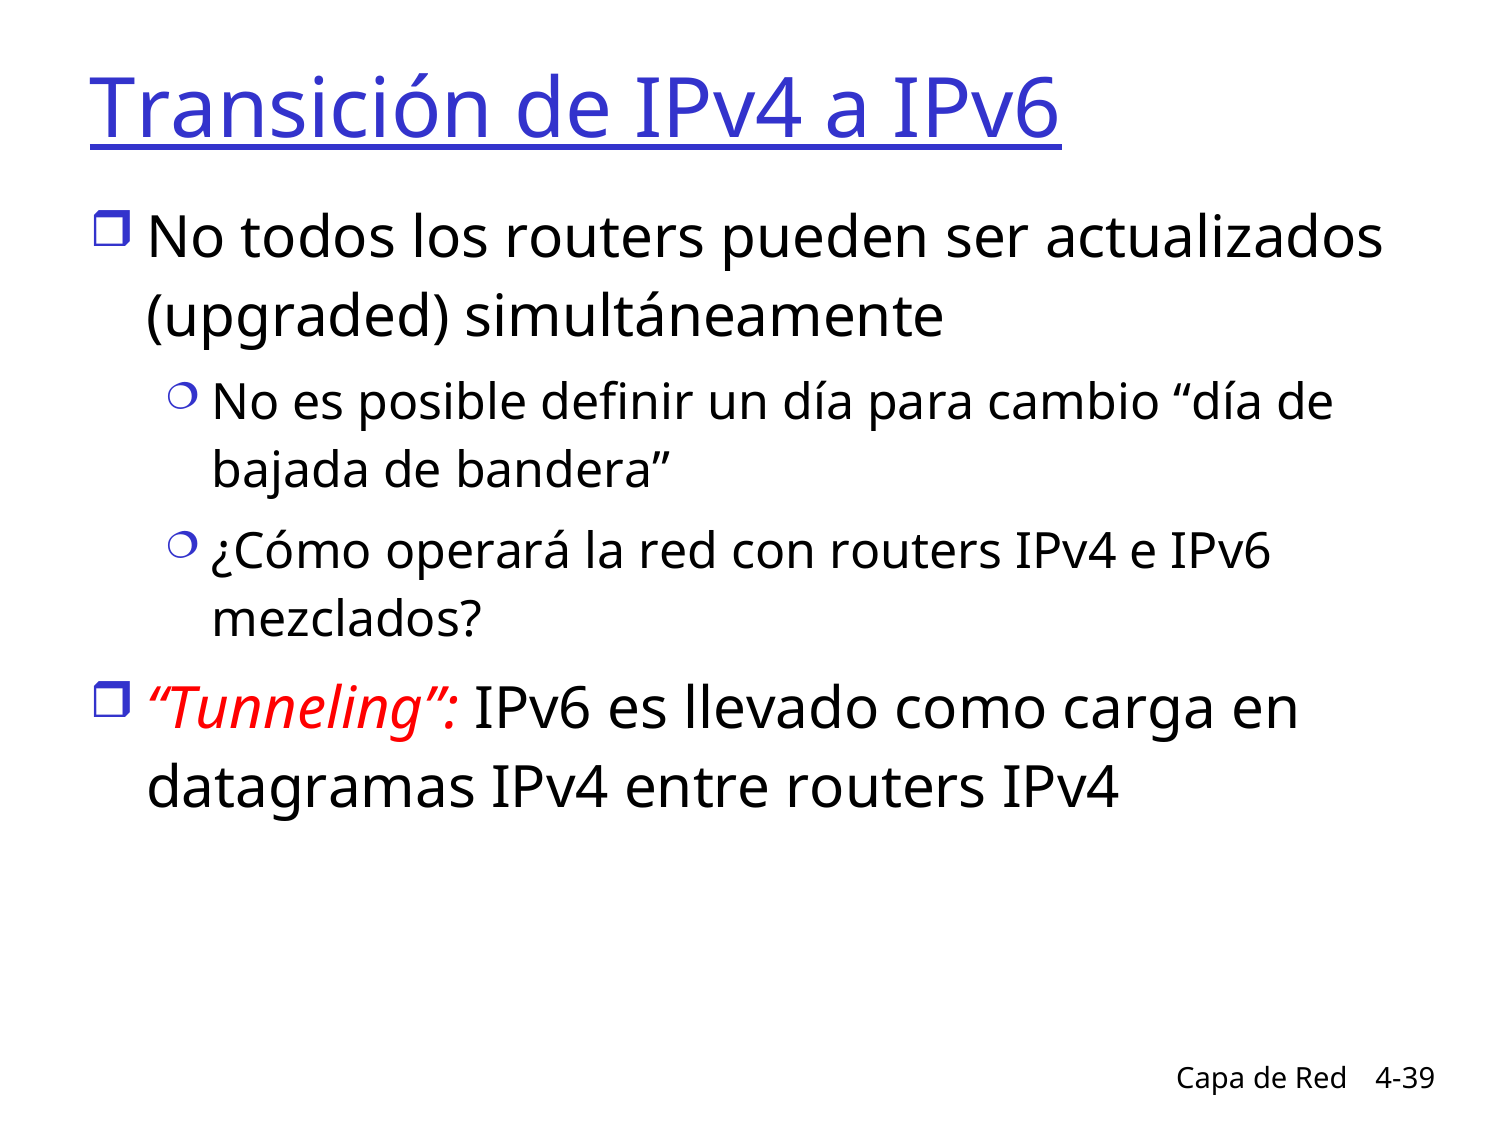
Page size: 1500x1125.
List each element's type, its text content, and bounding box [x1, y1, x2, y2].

title Transición de IPv4 a IPv6 [75, 15, 1463, 187]
list No todos los routers pueden ser actualizados (upgraded) simultáneamente No es posible definir un día para cambio “día de bajada de bandera” ¿Cómo operará la red con routers IPv4 e IPv6 mezclados? “Tunneling”: IPv6 es llevado como carga en datagramas IPv4 entre routers IPv4 [75, 187, 1463, 1044]
